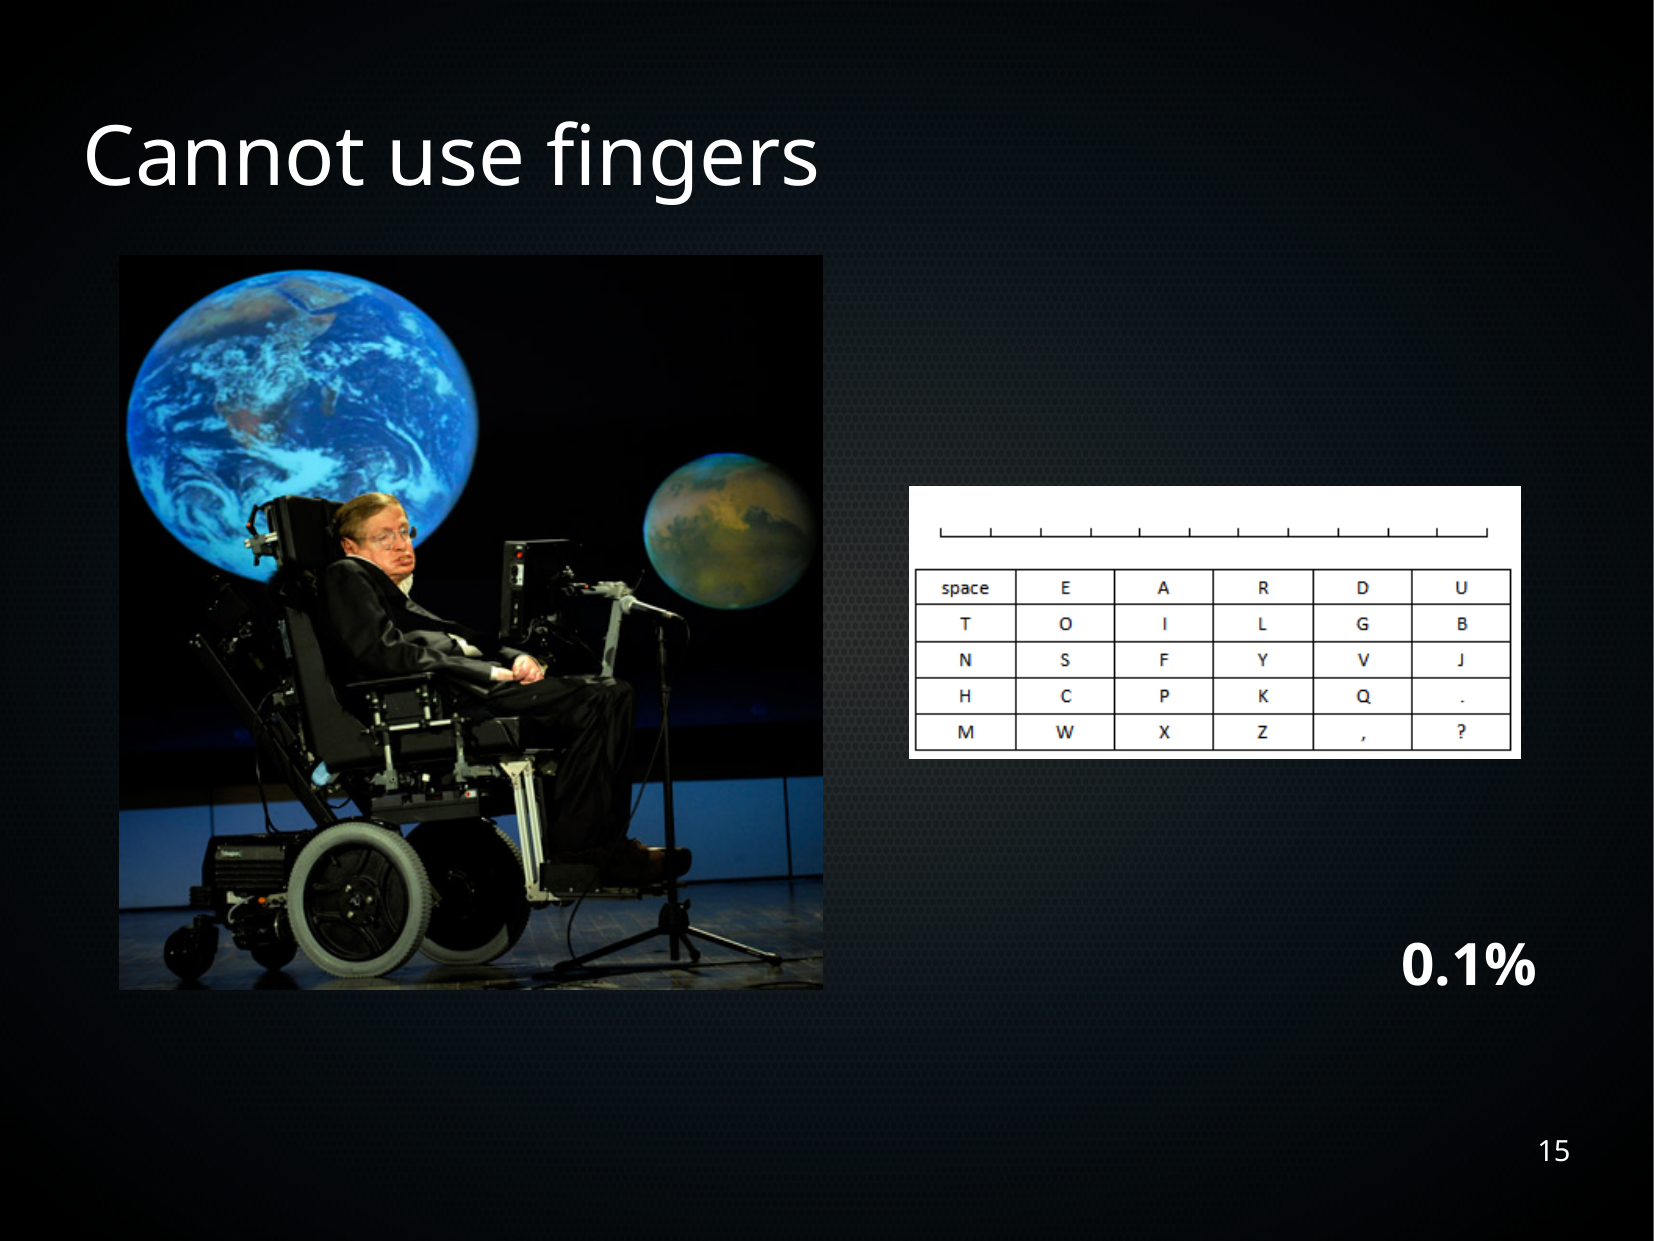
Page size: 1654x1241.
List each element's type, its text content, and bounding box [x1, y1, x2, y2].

list 0.1% [82, 290, 1538, 1063]
picture [0, 0, 1654, 1241]
title Cannot use fingers [82, 49, 1571, 257]
